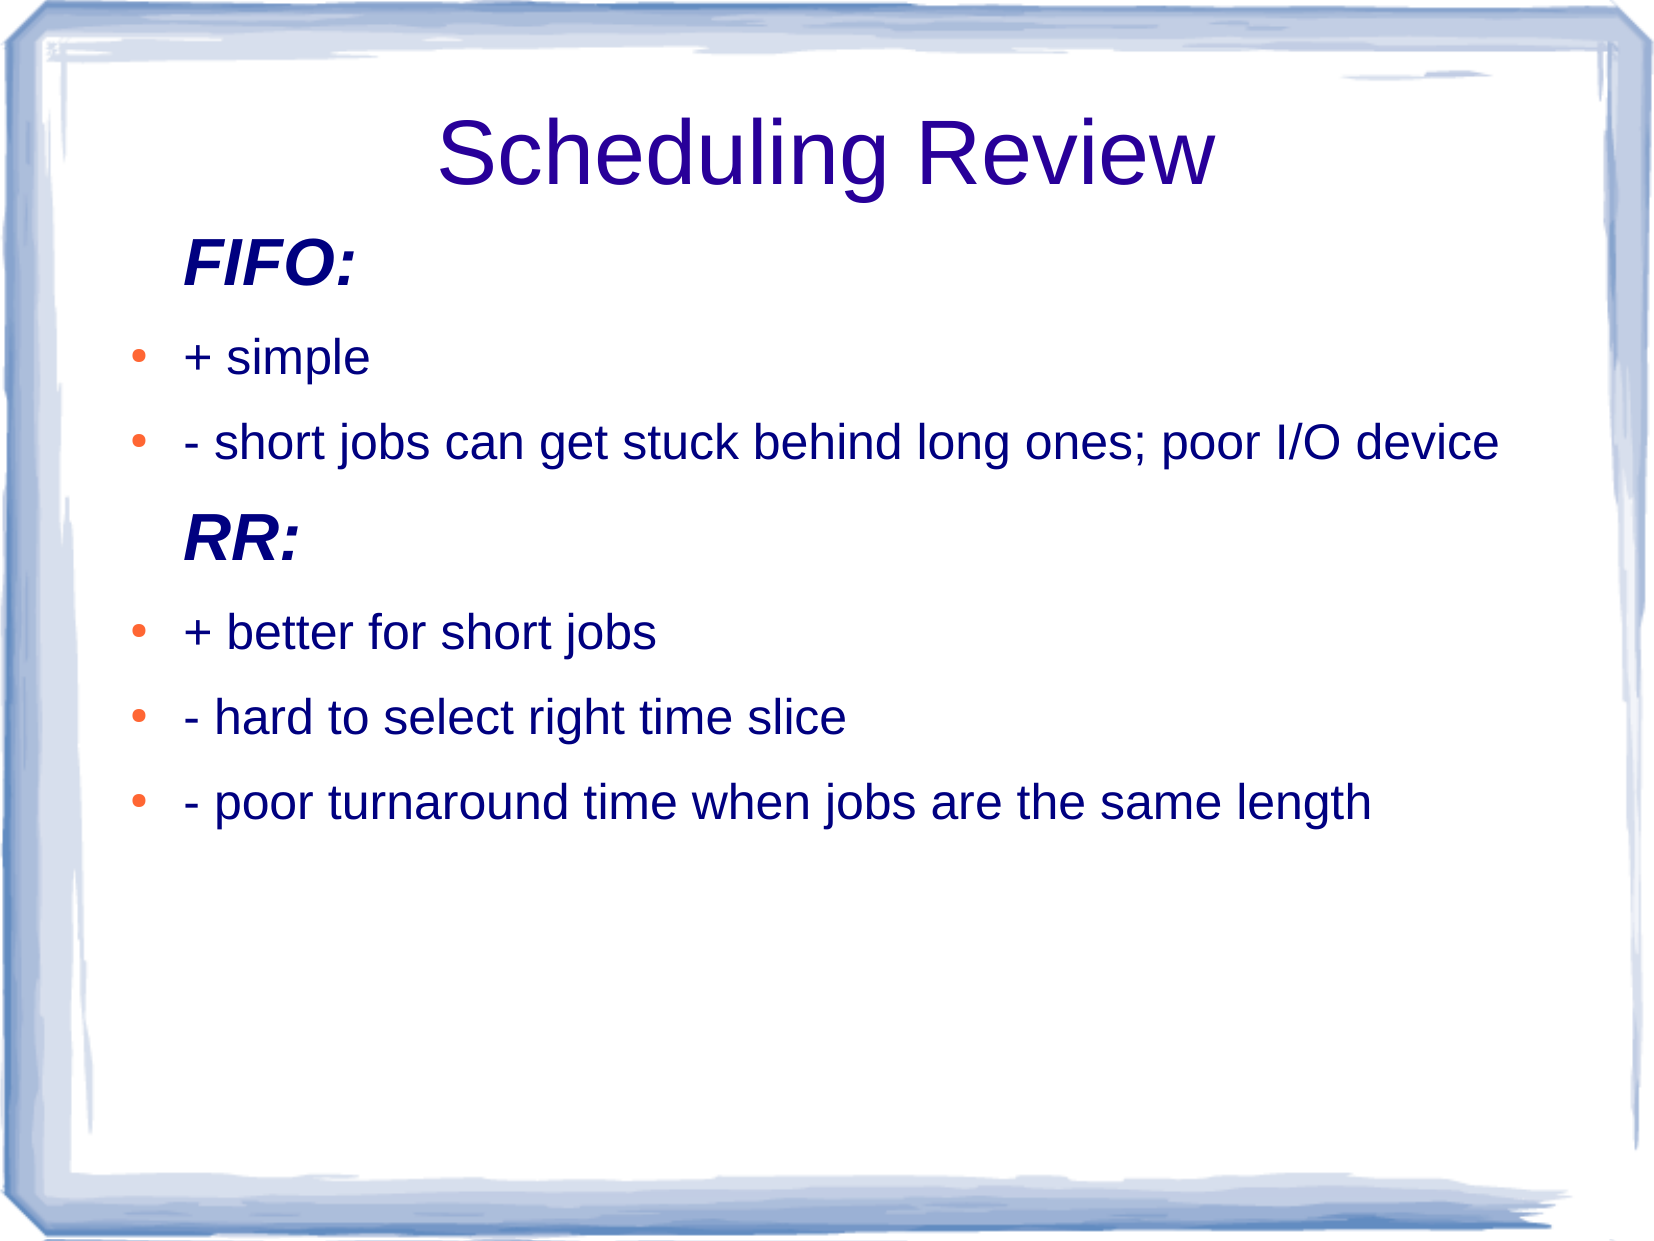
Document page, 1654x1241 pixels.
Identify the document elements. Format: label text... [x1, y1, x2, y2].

list FIFO: + simple - short jobs can get stuck behind long ones; poor I/O device RR: + better for short jobs - hard to select right time slice - poor turnaround time when jobs are the same length [112, 225, 1566, 1126]
title Scheduling Review [82, 56, 1571, 250]
picture [0, 0, 1654, 1241]
